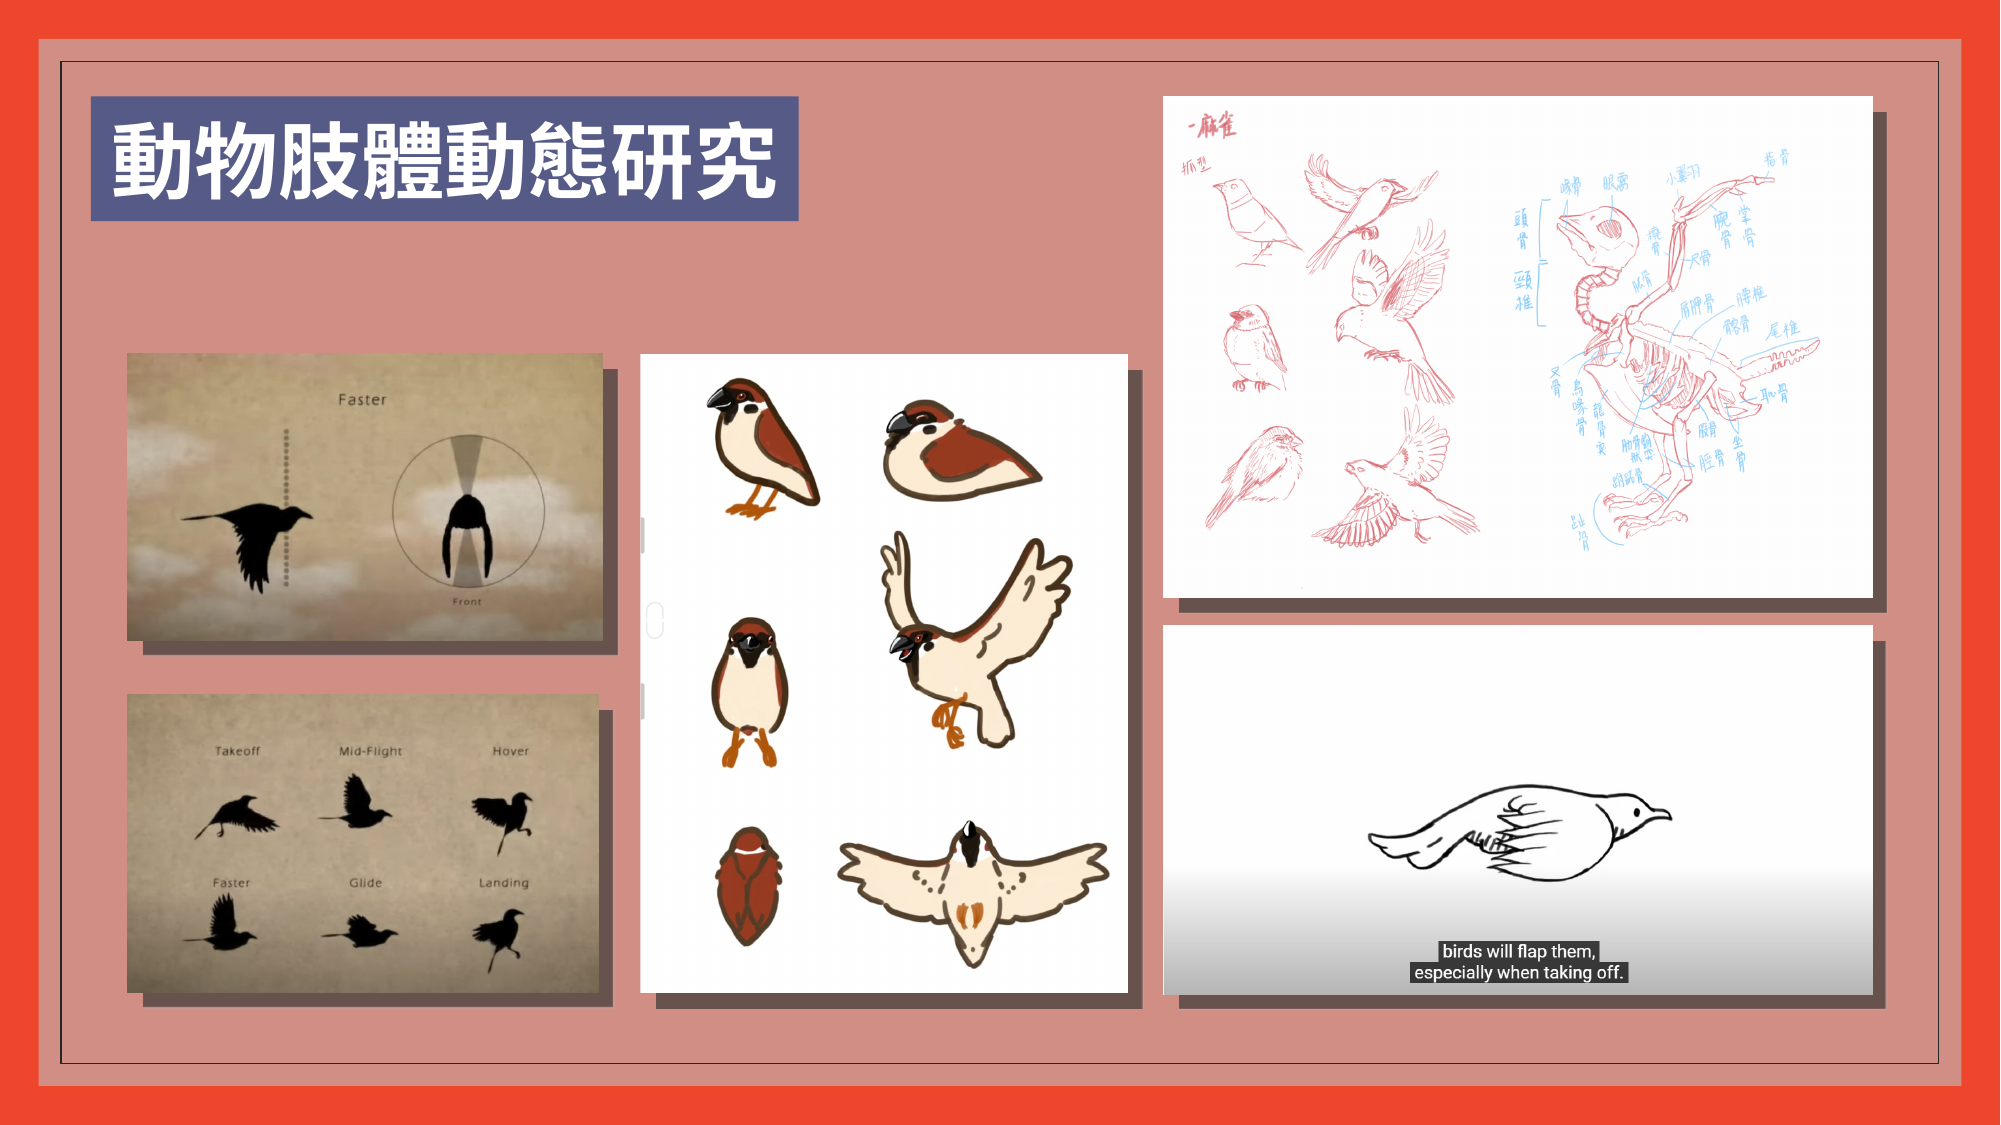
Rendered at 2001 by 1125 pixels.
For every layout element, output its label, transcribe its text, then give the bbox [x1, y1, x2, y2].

picture [127, 353, 603, 641]
picture [1163, 96, 1873, 598]
picture [640, 354, 1128, 993]
picture [127, 694, 599, 993]
picture [1163, 625, 1873, 995]
text_box 動物肢體動態研究 [53, 24, 837, 293]
